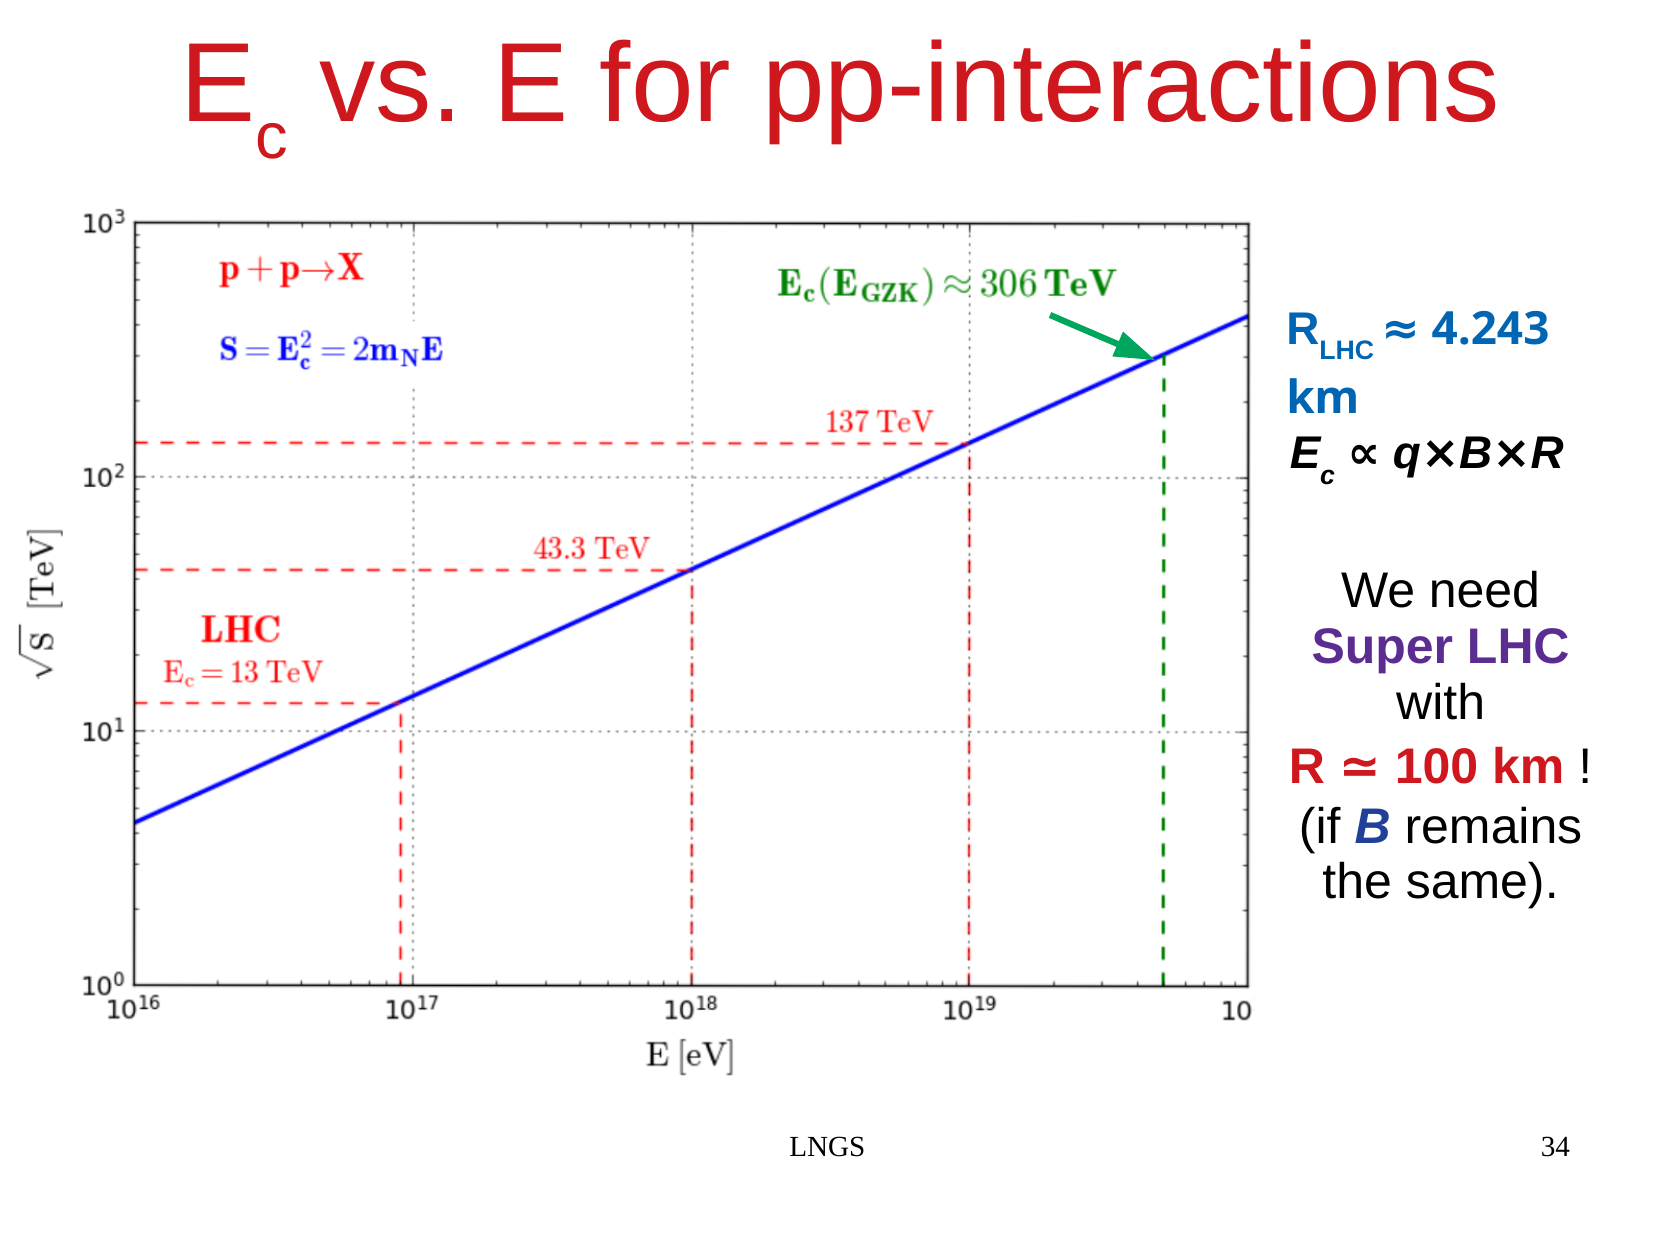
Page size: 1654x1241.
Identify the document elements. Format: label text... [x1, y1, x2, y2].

picture [15, 201, 1255, 1081]
text_box Ec ∝ q⨯B⨯R [1275, 420, 1621, 511]
text_box We need Super LHC with R ≃ 100 km ! (if B remains the same). [1261, 555, 1621, 912]
title Ec vs. E for pp-interactions [96, 19, 1585, 173]
text_box RLHC ≈ 4.243 km [1271, 287, 1636, 366]
